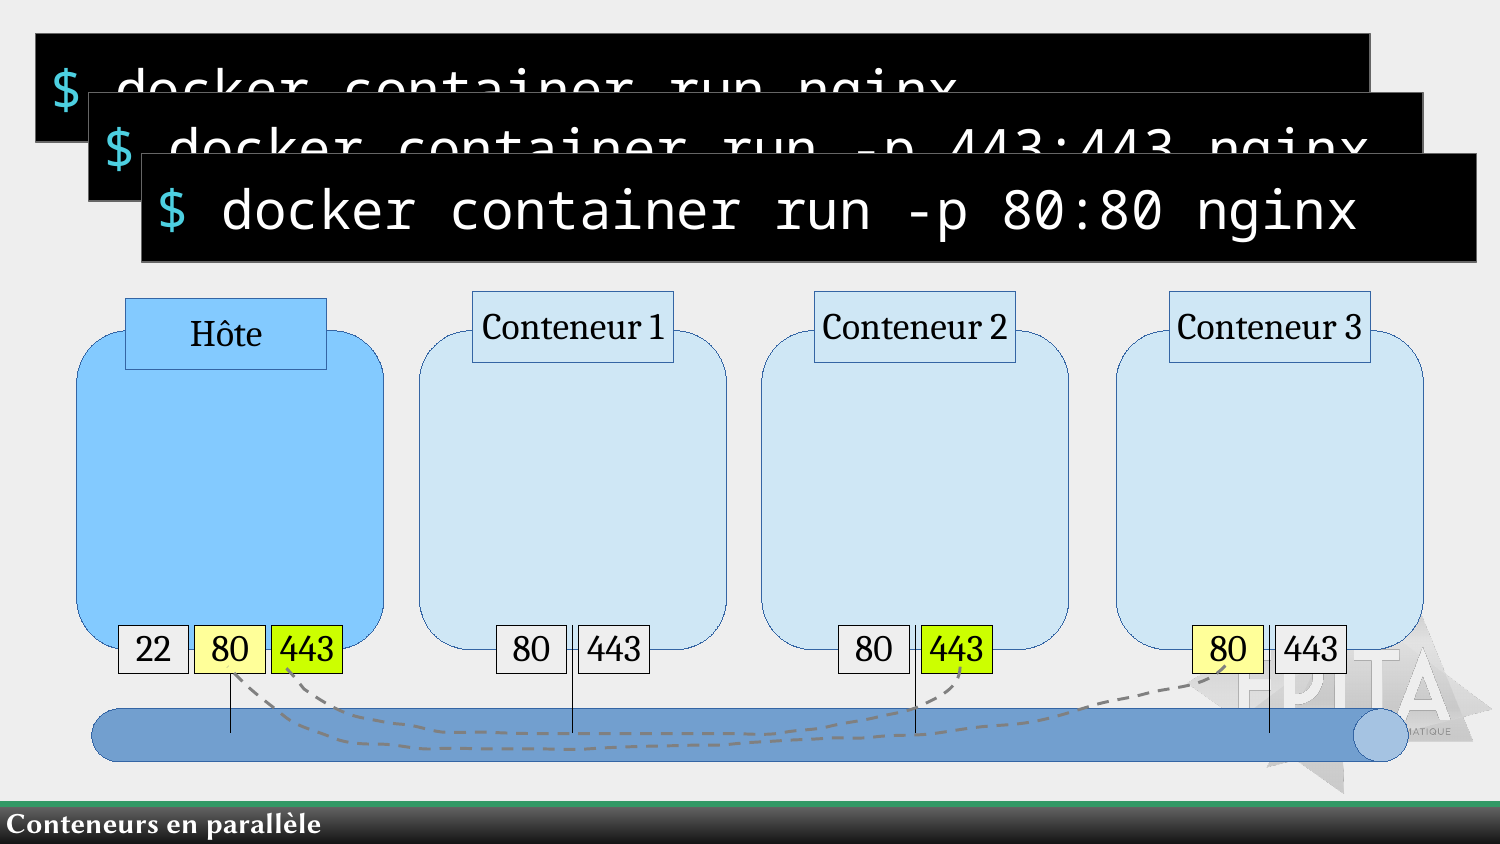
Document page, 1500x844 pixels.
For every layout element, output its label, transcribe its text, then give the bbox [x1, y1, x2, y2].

text_box [419, 330, 727, 650]
text_box Conteneur 1 [472, 291, 674, 363]
text_box Hôte [125, 298, 327, 370]
text_box Conteneur 2 [814, 291, 1016, 363]
title Conteneurs en parallèle [5, 801, 1075, 844]
text_box 80 [496, 625, 567, 674]
text_box 443 [578, 625, 650, 674]
text_box 22 [118, 625, 189, 674]
text_box $ docker container run -p 443:443 nginx [88, 92, 1424, 201]
text_box $ docker container run -p 80:80 nginx [141, 153, 1477, 262]
text_box 443 [921, 625, 993, 674]
text_box 443 [1275, 625, 1347, 674]
picture [1187, 650, 1269, 708]
text_box 80 [1192, 625, 1264, 674]
text_box [91, 708, 1377, 762]
text_box 80 [194, 625, 266, 674]
text_box Conteneur 3 [1169, 291, 1371, 363]
text_box [761, 330, 1069, 650]
text_box $ docker container run nginx [35, 33, 1371, 142]
text_box [76, 330, 384, 650]
text_box 443 [271, 625, 343, 674]
picture [1187, 587, 1492, 794]
text_box [1116, 330, 1424, 650]
text_box 80 [838, 625, 910, 674]
